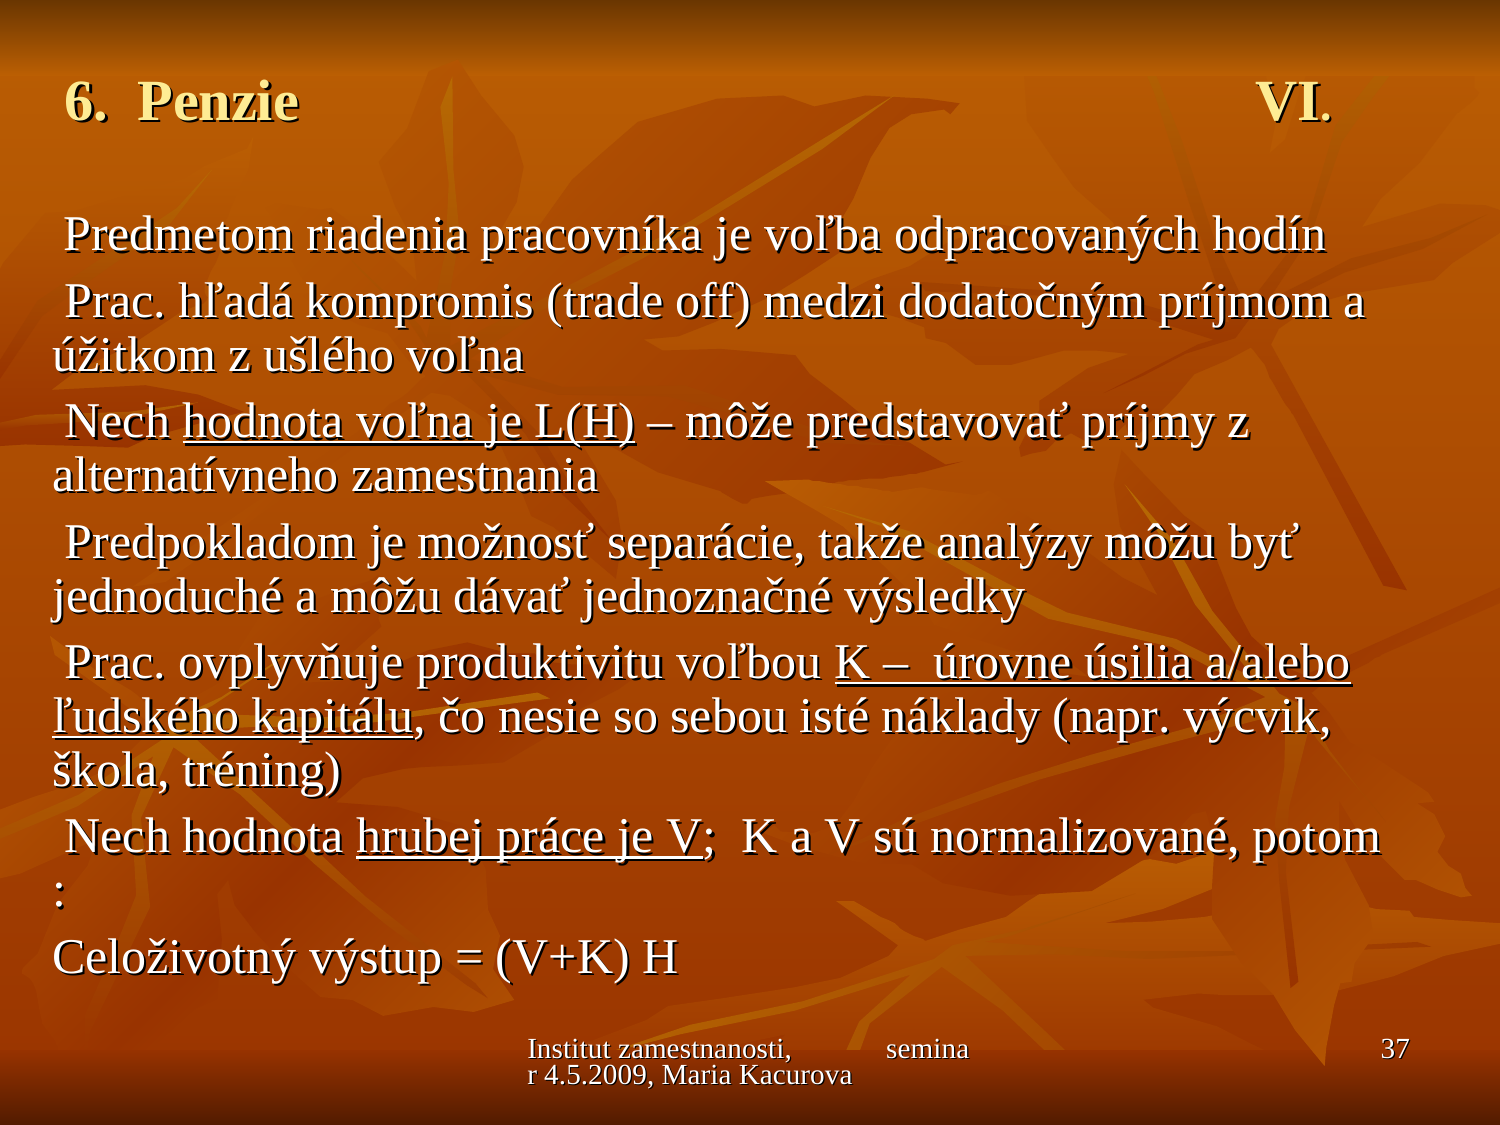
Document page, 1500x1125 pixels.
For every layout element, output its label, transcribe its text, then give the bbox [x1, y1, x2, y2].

text_box Predmetom riadenia pracovníka je voľba odpracovaných hodín Prac. hľadá kompromis (trade off) medzi dodatočným príjmom a úžitkom z ušlého voľna Nech hodnota voľna je L(H) – môže predstavovať príjmy z alternatívneho zamestnania Predpokladom je možnosť separácie, takže analýzy môžu byť jednoduché a môžu dávať jednoznačné výsledky Prac. ovplyvňuje produktivitu voľbou K – úrovne úsilia a/alebo ľudského kapitálu, čo nesie so sebou isté náklady (napr. výcvik, škola, tréning) Nech hodnota hrubej práce je V; K a V sú normalizované, potom : Celoživotný výstup = (V+K) H [37, 199, 1401, 992]
list [49, 249, 1425, 1001]
title 6. Penzie VI. [49, 54, 1413, 221]
